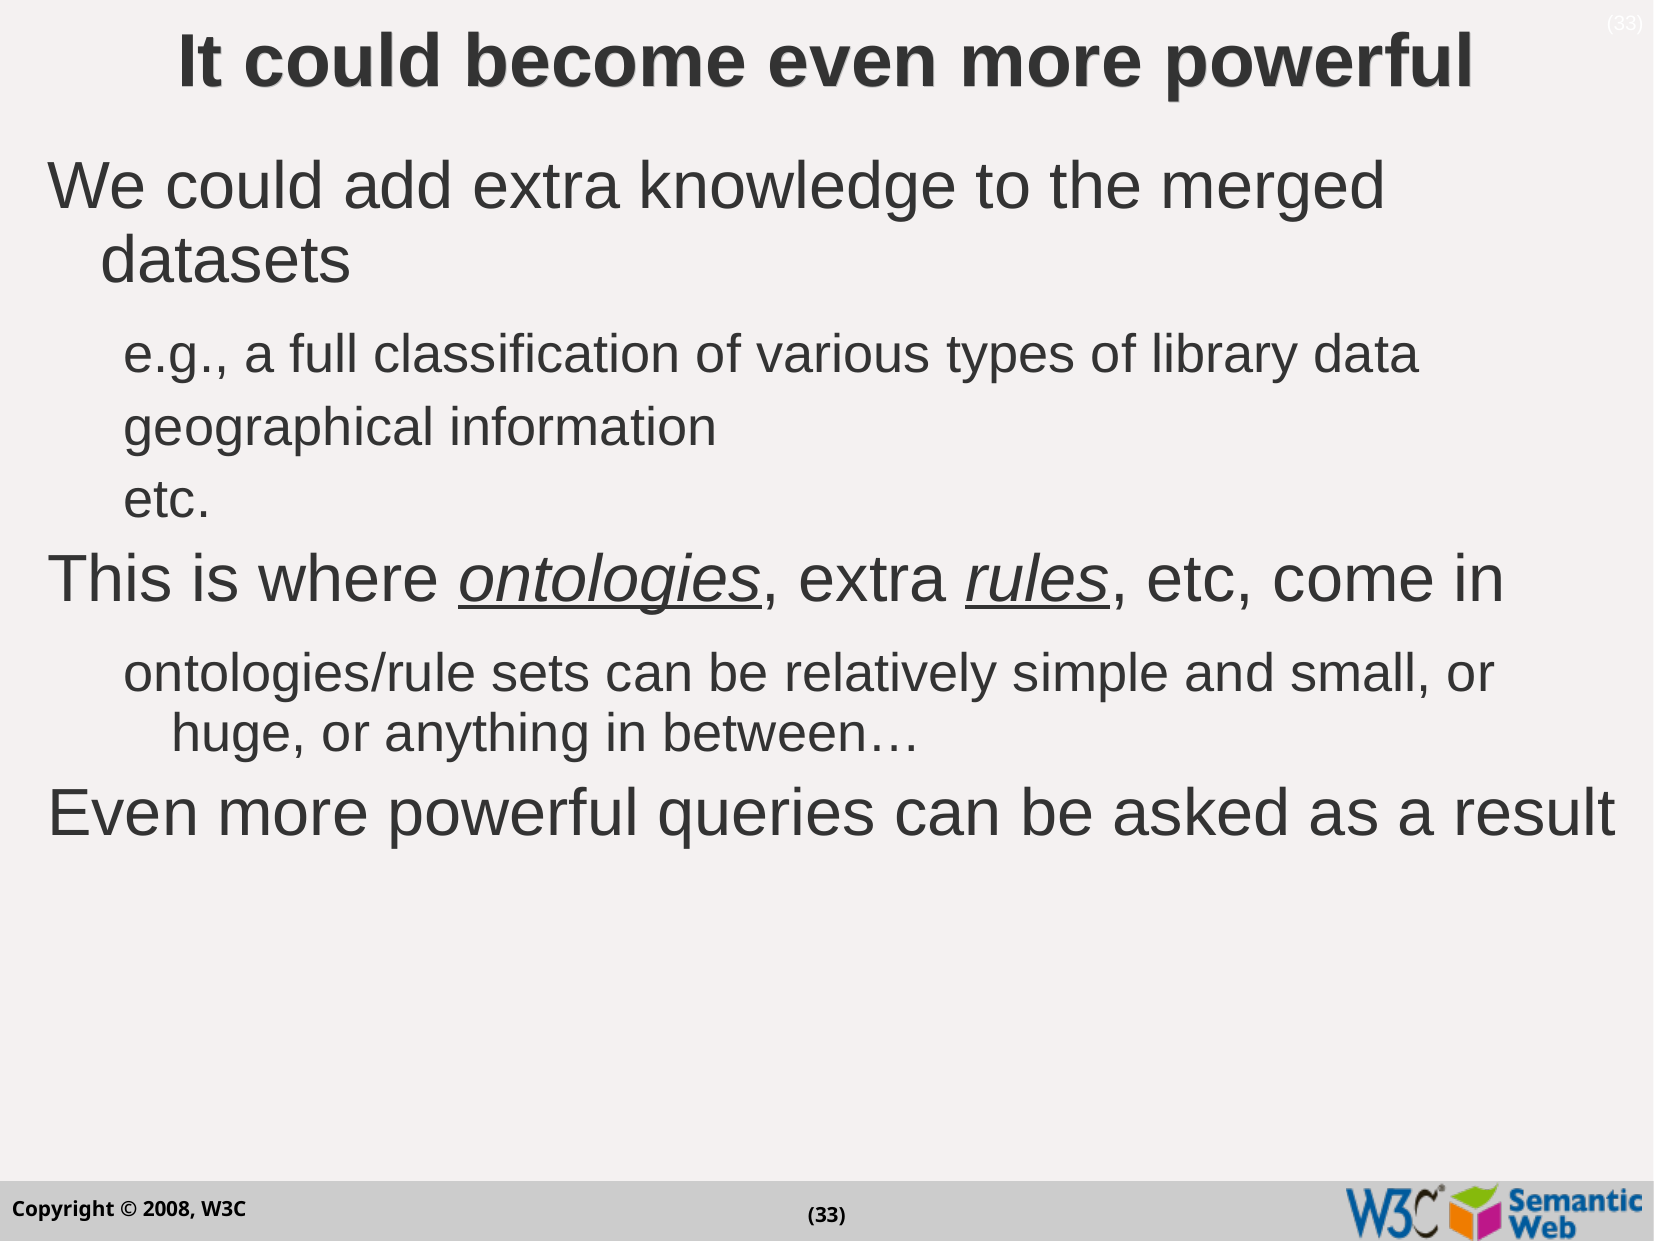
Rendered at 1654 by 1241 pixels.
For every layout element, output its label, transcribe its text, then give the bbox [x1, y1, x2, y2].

title It could become even more powerful [0, 0, 1654, 119]
list We could add extra knowledge to the merged datasets e.g., a full classification of various types of library data geographical information etc. This is where ontologies, extra rules, etc, come in ontologies/rule sets can be relatively simple and small, or huge, or anything in between… Even more powerful queries can be asked as a result [29, 147, 1624, 1134]
picture [1346, 1181, 1642, 1241]
